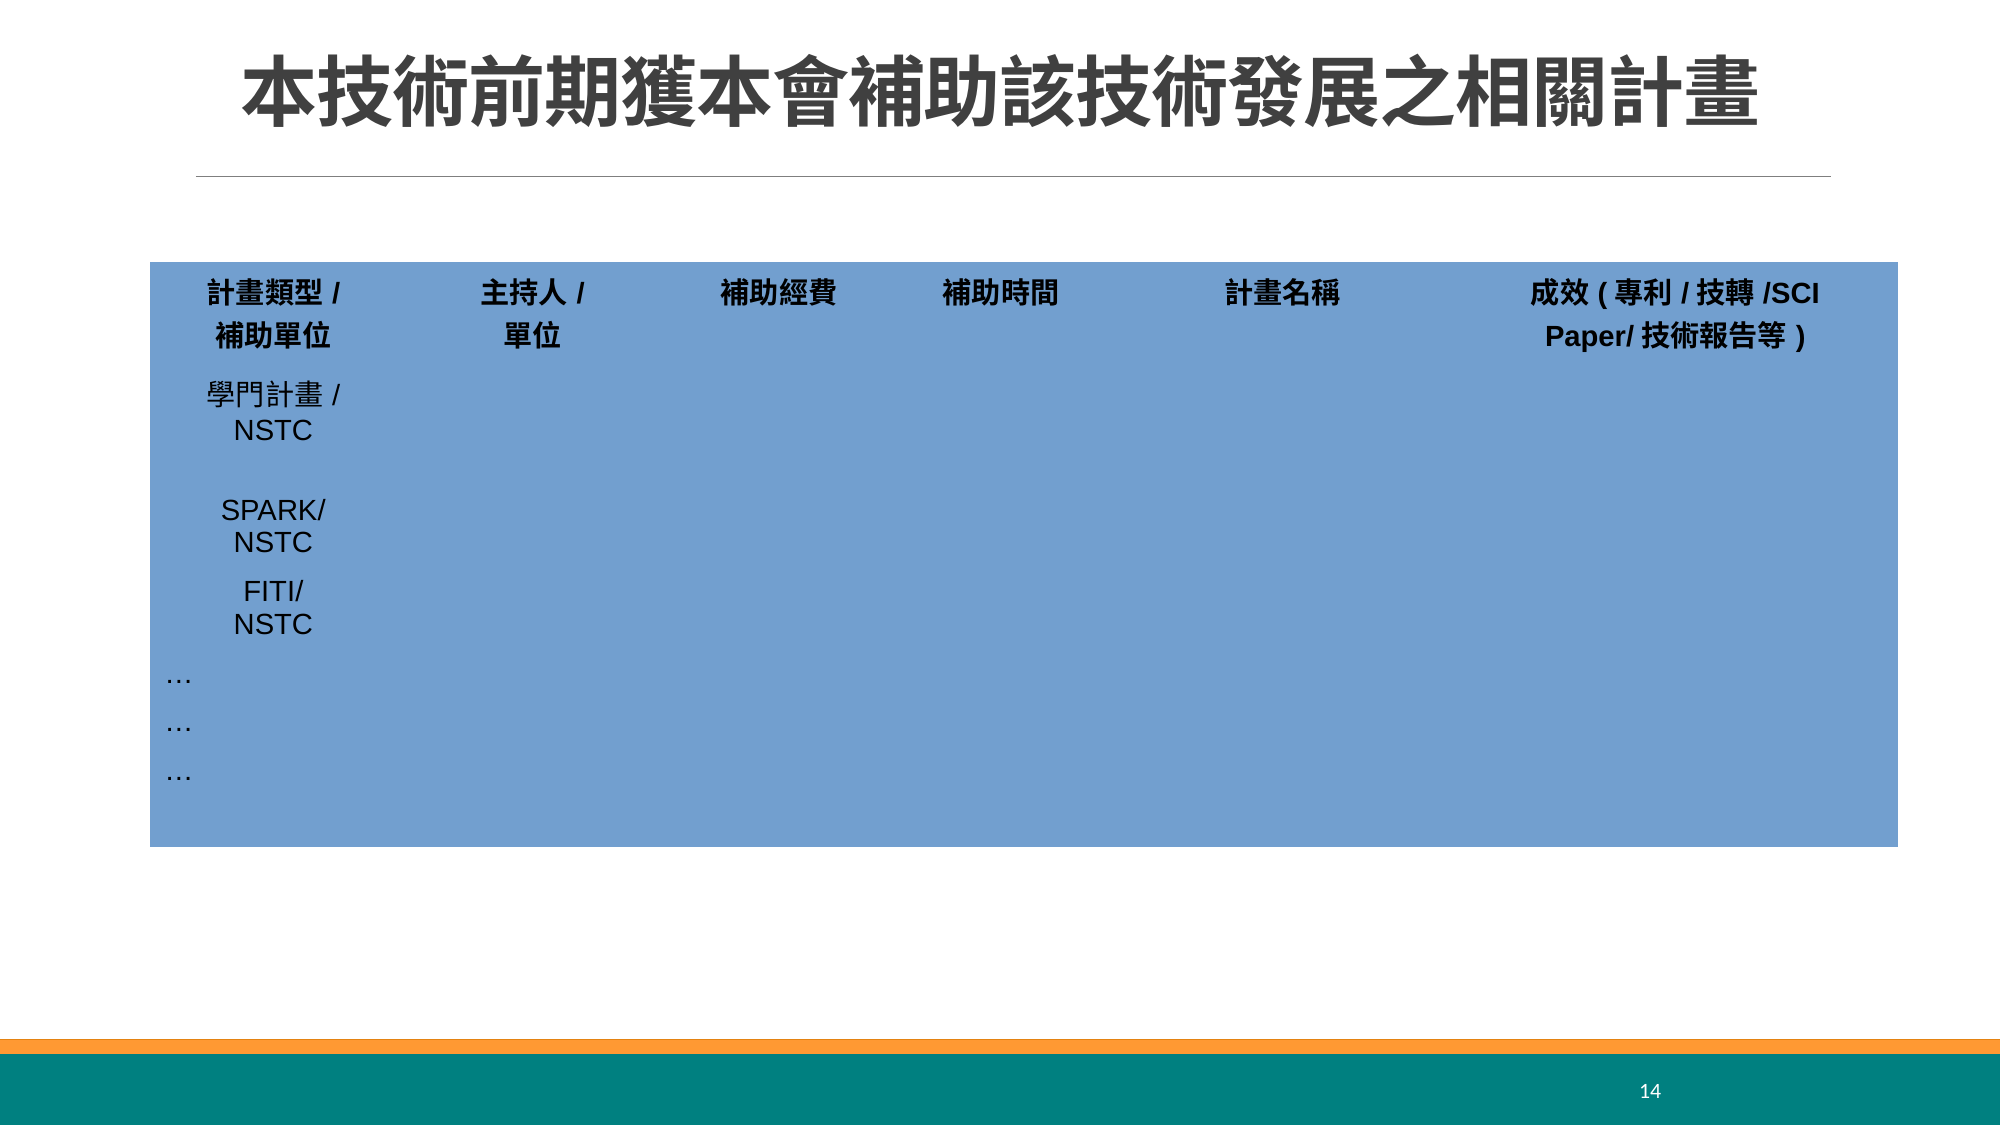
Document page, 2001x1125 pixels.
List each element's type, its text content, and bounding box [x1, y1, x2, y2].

table_cell [890, 650, 1112, 698]
table_cell [1453, 568, 1898, 650]
table_cell [1112, 364, 1453, 486]
table_cell [1112, 568, 1453, 650]
table_cell [397, 364, 668, 486]
table_cell 學門計畫/ NSTC [150, 364, 397, 486]
table_header 補助時間 [890, 262, 1112, 364]
table_cell [397, 650, 668, 698]
table_cell [668, 746, 890, 794]
table_cell [890, 568, 1112, 650]
table_cell SPARK/ NSTC [150, 486, 397, 568]
table_cell [1453, 794, 1898, 847]
table_cell [1453, 746, 1898, 794]
table_cell [150, 794, 397, 847]
table_cell [890, 698, 1112, 746]
table_cell [890, 486, 1112, 568]
table_cell [668, 364, 890, 486]
table_cell … [150, 698, 397, 746]
table_cell [1112, 486, 1453, 568]
text_box [1624, 1059, 1840, 1120]
table_cell [668, 650, 890, 698]
table_cell [397, 698, 668, 746]
table_cell … [150, 746, 397, 794]
table_header 計畫類型/ 補助單位 [150, 262, 397, 364]
table_cell [1453, 650, 1898, 698]
table_cell [890, 794, 1112, 847]
text_box 本技術前期獲本會補助該技術發展之相關計畫 [203, 0, 1799, 144]
table_cell [1112, 746, 1453, 794]
table_cell [397, 486, 668, 568]
table_cell [668, 568, 890, 650]
table_cell [1112, 794, 1453, 847]
table_cell FITI/ NSTC [150, 568, 397, 650]
table_cell [397, 568, 668, 650]
table_header 補助經費 [668, 262, 890, 364]
table_cell [1453, 486, 1898, 568]
table_cell [668, 698, 890, 746]
table_header 計畫名稱 [1112, 262, 1453, 364]
table_cell [890, 746, 1112, 794]
table_cell [1453, 698, 1898, 746]
table_cell [1112, 650, 1453, 698]
table_cell [1453, 364, 1898, 486]
table_cell … [150, 650, 397, 698]
table_header 成效(專利/技轉/SCI Paper/技術報告等) [1453, 262, 1898, 364]
table_cell [1112, 698, 1453, 746]
table_cell [890, 364, 1112, 486]
table_cell [397, 746, 668, 794]
table_cell [397, 794, 668, 847]
table_header 主持人/ 單位 [397, 262, 668, 364]
table_cell [668, 486, 890, 568]
table_cell [668, 794, 890, 847]
